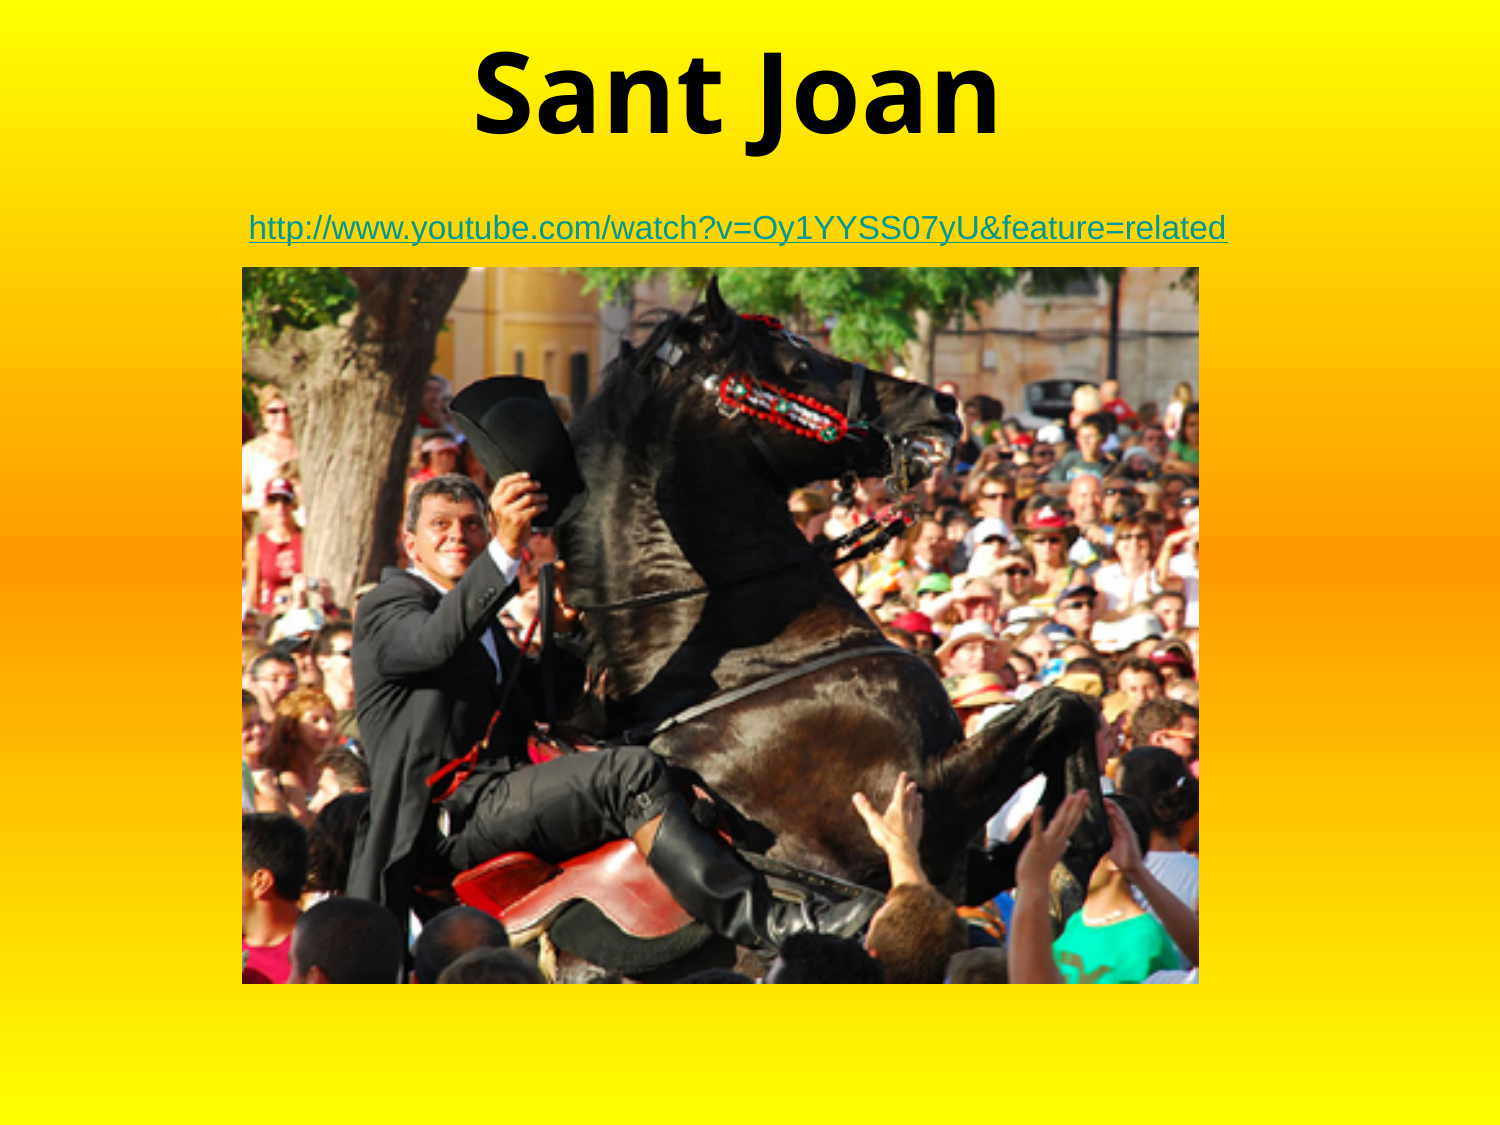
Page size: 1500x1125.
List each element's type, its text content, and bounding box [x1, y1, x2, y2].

title Sant Joan http://www.youtube.com/watch?v=Oy1YYSS07yU&feature=related [75, 45, 1425, 233]
picture [242, 267, 1199, 985]
